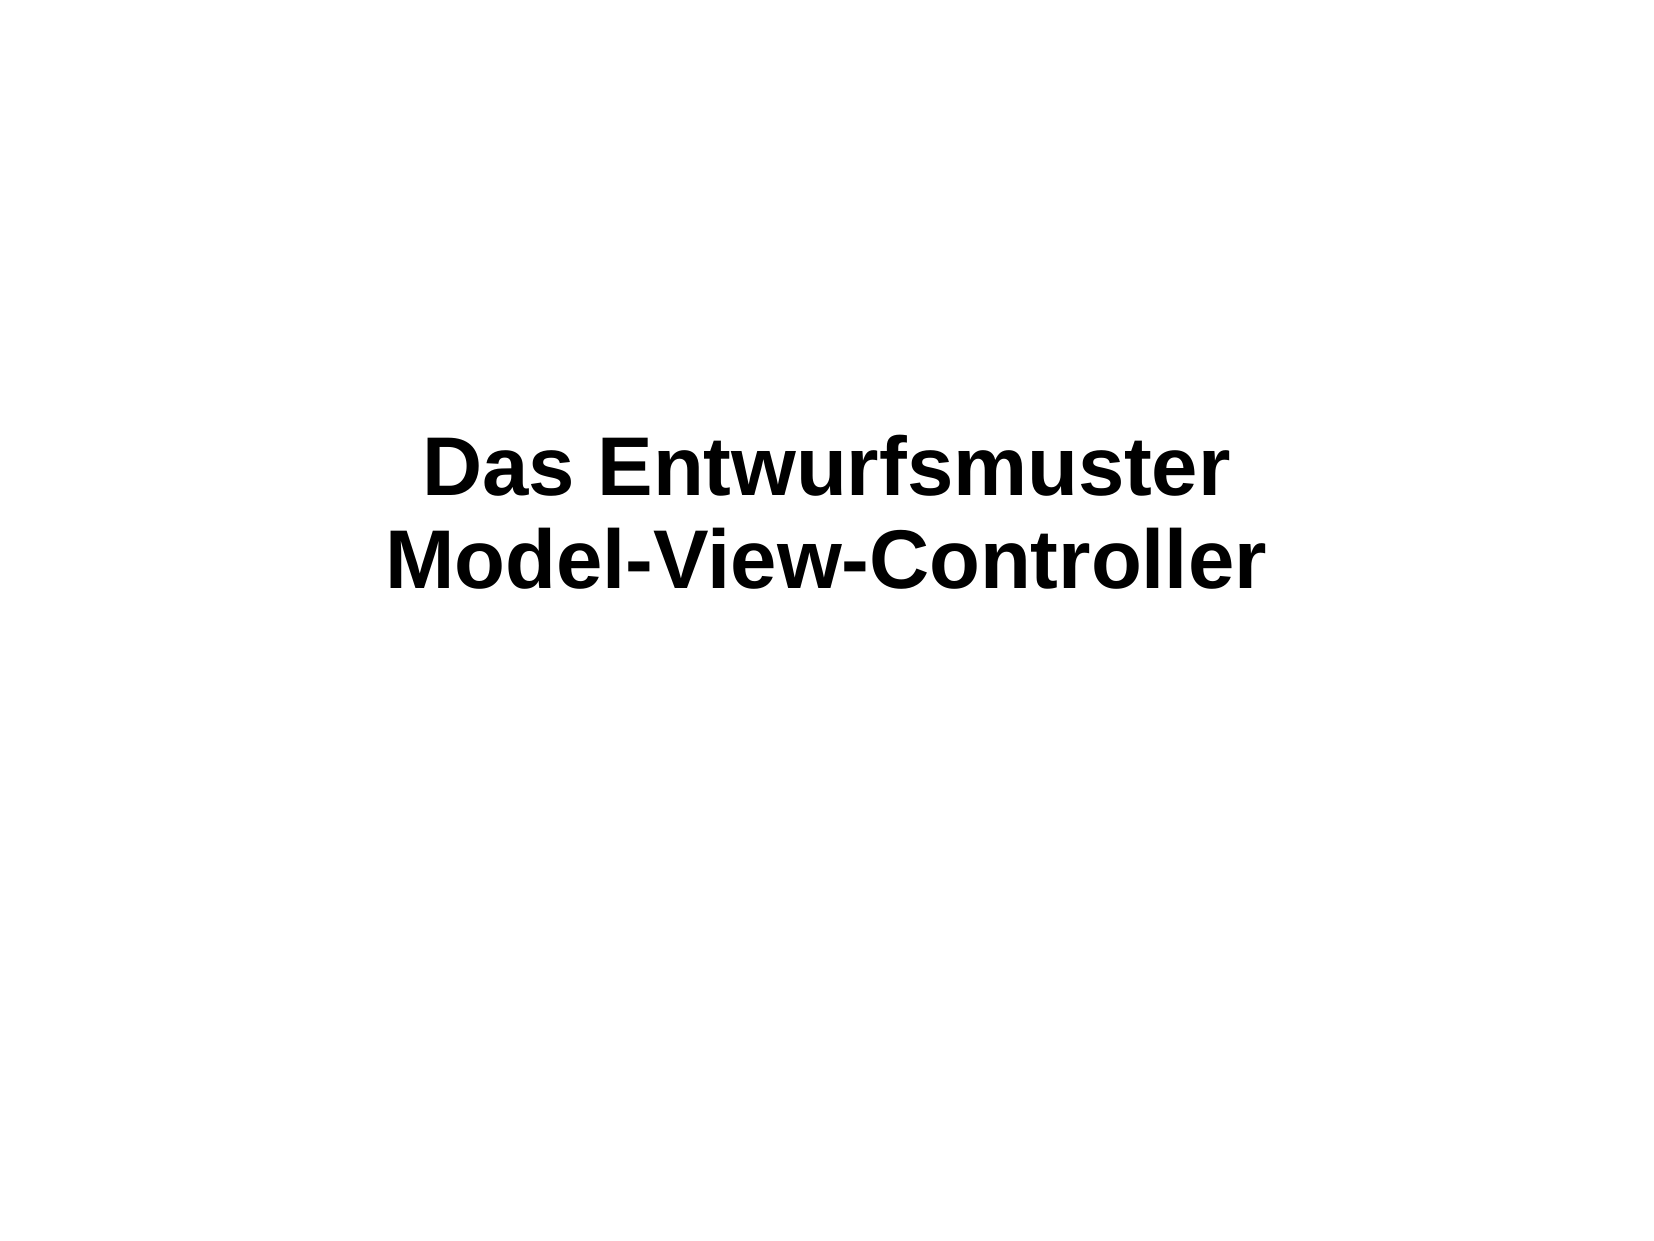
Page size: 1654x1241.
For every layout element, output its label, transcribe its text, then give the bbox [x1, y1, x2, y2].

title Das Entwurfsmuster Model-View-Controller [82, 417, 1571, 610]
